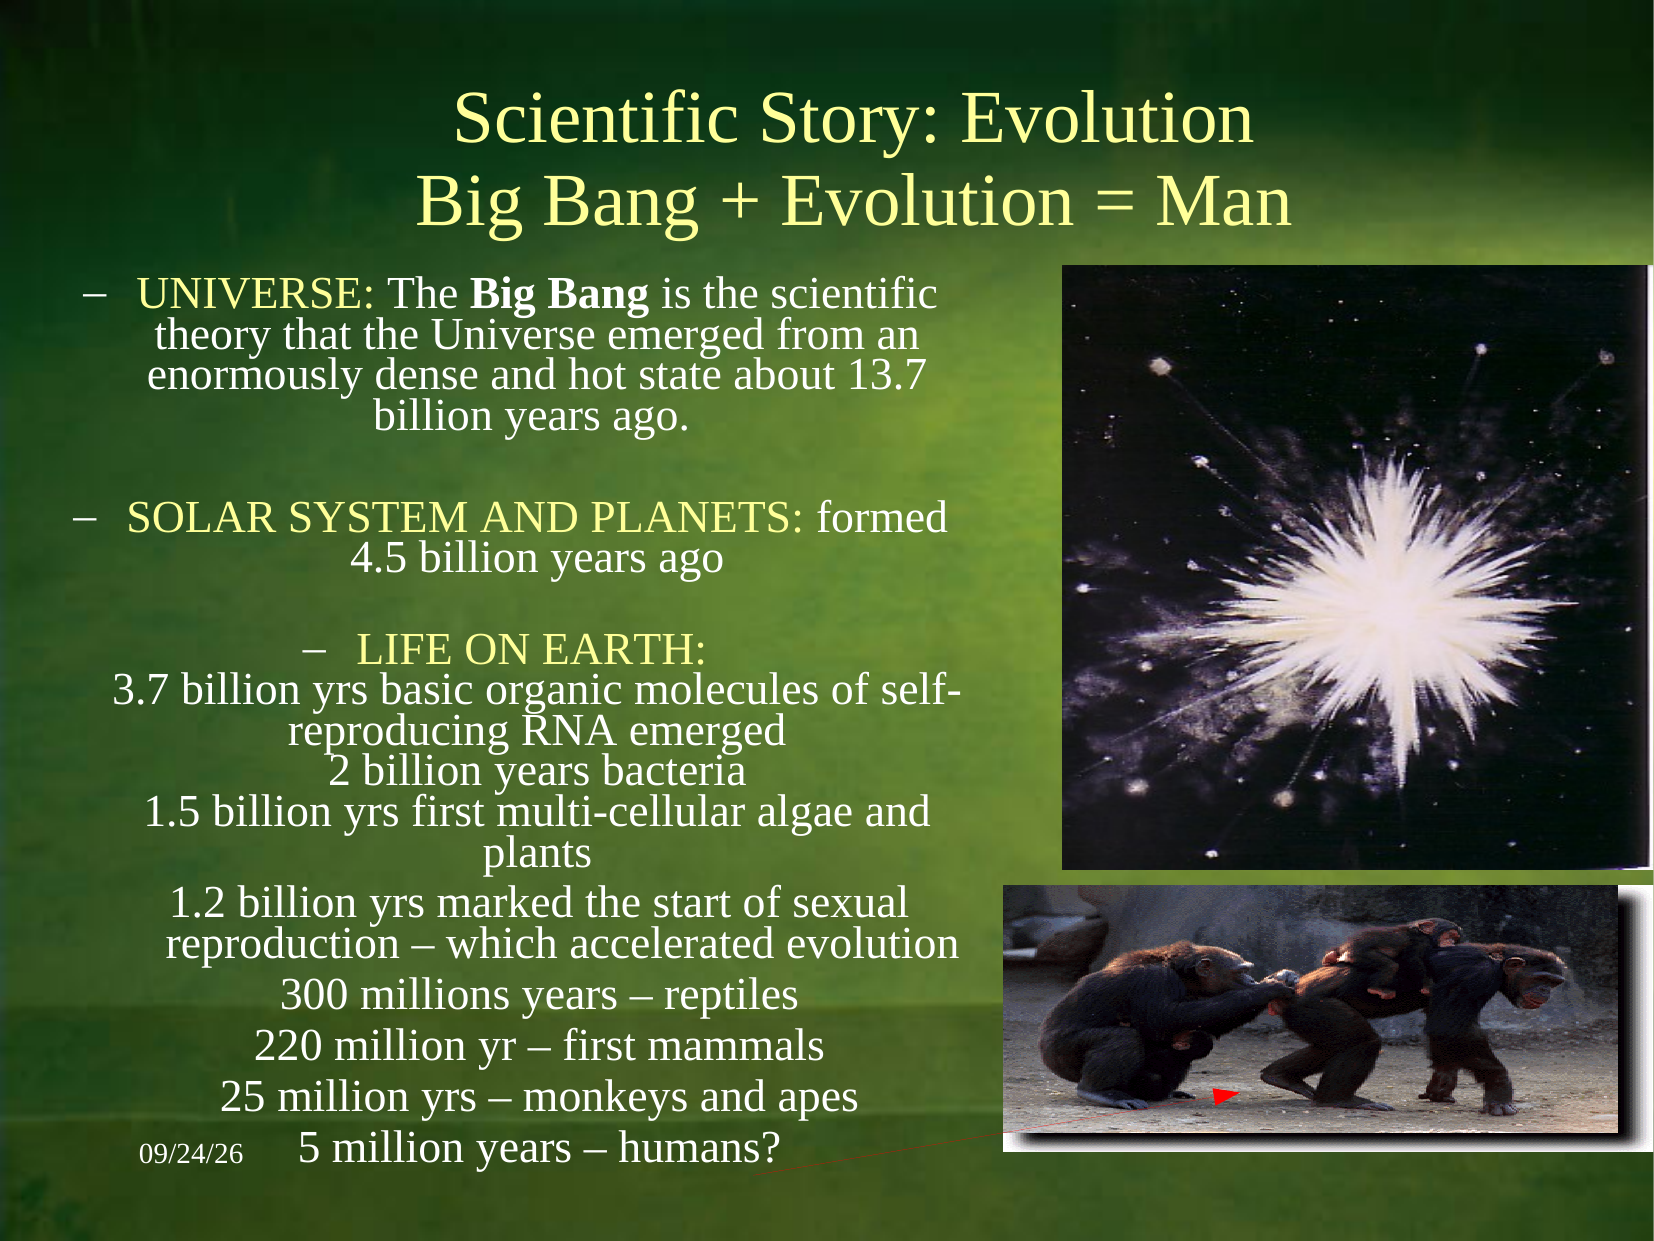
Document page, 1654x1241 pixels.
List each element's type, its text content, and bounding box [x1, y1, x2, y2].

subtitle UNIVERSE: The Big Bang is the scientific theory that the Universe emerged from an enormously dense and hot state about 13.7 billion years ago. SOLAR SYSTEM AND PLANETS: formed 4.5 billion years ago LIFE ON EARTH: 3.7 billion yrs basic organic molecules of self-reproducing RNA emerged 2 billion years bacteria 1.5 billion yrs first multi-cellular algae and plants 1.2 billion yrs marked the start of sexual reproduction – which accelerated evolution 300 millions years – reptiles 220 million yr – first mammals 25 million yrs – monkeys and apes 5 million years – humans? [29, 265, 975, 1182]
picture [0, 0, 1654, 1241]
title Scientific Story: Evolution Big Bang + Evolution = Man [151, 55, 1558, 262]
